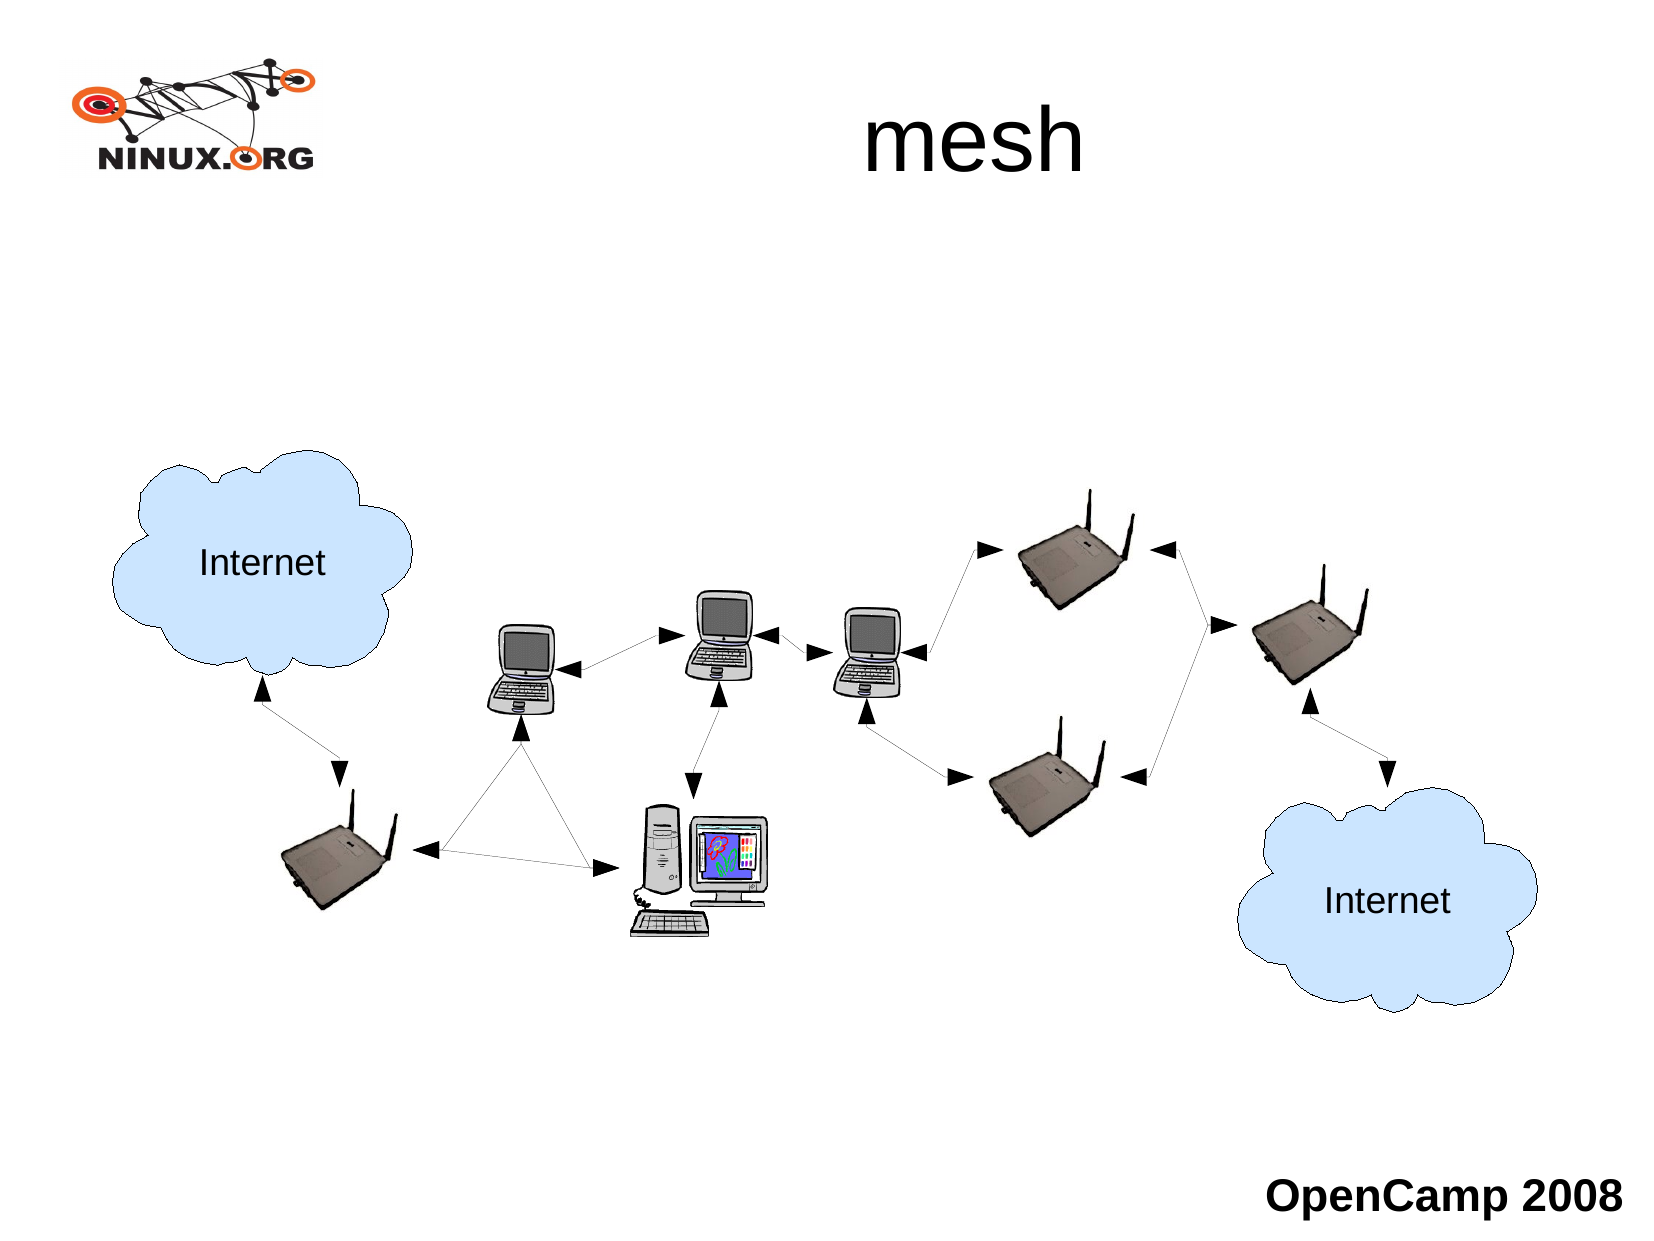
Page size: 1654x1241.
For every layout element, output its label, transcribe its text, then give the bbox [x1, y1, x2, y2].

picture [833, 607, 901, 698]
picture [266, 787, 413, 913]
picture [974, 714, 1121, 840]
text_box OpenCamp 2008 [1237, 1162, 1651, 1237]
picture [59, 58, 323, 178]
picture [1237, 562, 1384, 688]
picture [619, 799, 768, 937]
text_box Internet [112, 450, 413, 676]
picture [487, 624, 555, 715]
picture [685, 590, 753, 681]
picture [1003, 487, 1150, 613]
text_box Internet [1237, 787, 1538, 1013]
title mesh [383, 43, 1565, 237]
